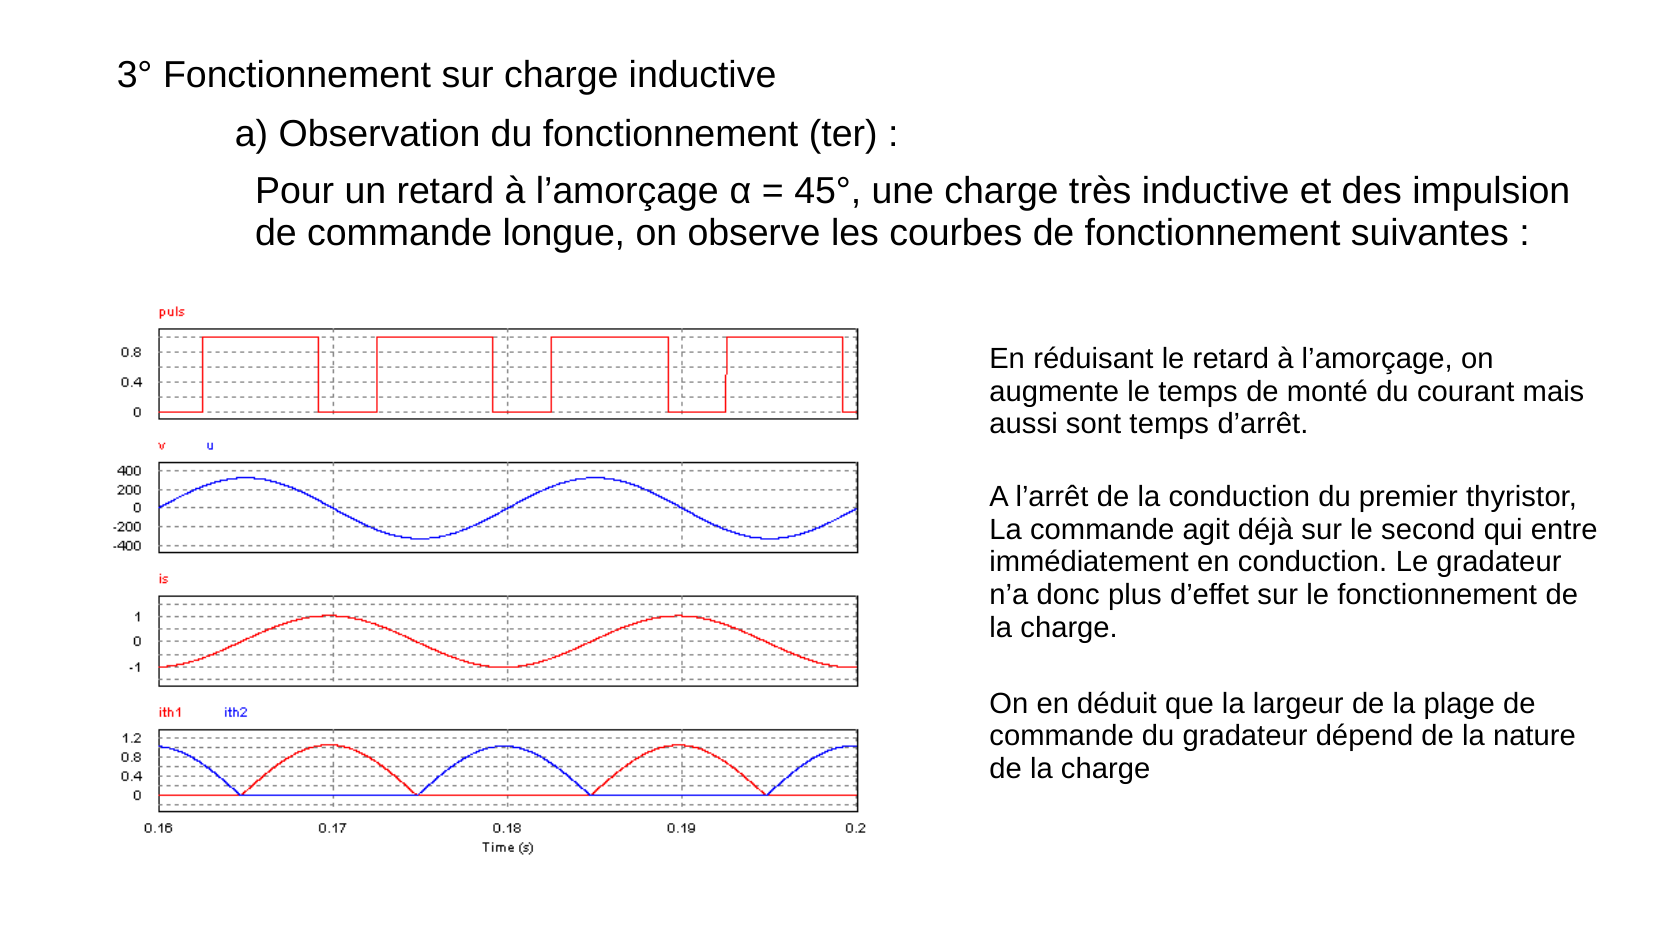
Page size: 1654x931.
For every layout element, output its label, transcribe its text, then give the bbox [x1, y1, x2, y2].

text_box a) Observation du fonctionnement (ter) : [220, 104, 914, 162]
text_box En réduisant le retard à l’amorçage, on augmente le temps de monté du courant mais aussi sont temps d’arrêt. [974, 334, 1625, 454]
text_box 3° Fonctionnement sur charge inductive [102, 45, 792, 103]
text_box On en déduit que la largeur de la plage de commande du gradateur dépend de la nature de la charge [974, 679, 1615, 826]
text_box Pour un retard à l’amorçage α = 45°, une charge très inductive et des impulsion de commande longue, on observe les courbes de fonctionnement suivantes : [240, 161, 1610, 261]
text_box A l’arrêt de la conduction du premier thyristor, La commande agit déjà sur le second qui entre immédiatement en conduction. Le gradateur n’a donc plus d’effet sur le fonctionnement de la charge. [974, 472, 1615, 652]
picture [36, 293, 898, 882]
